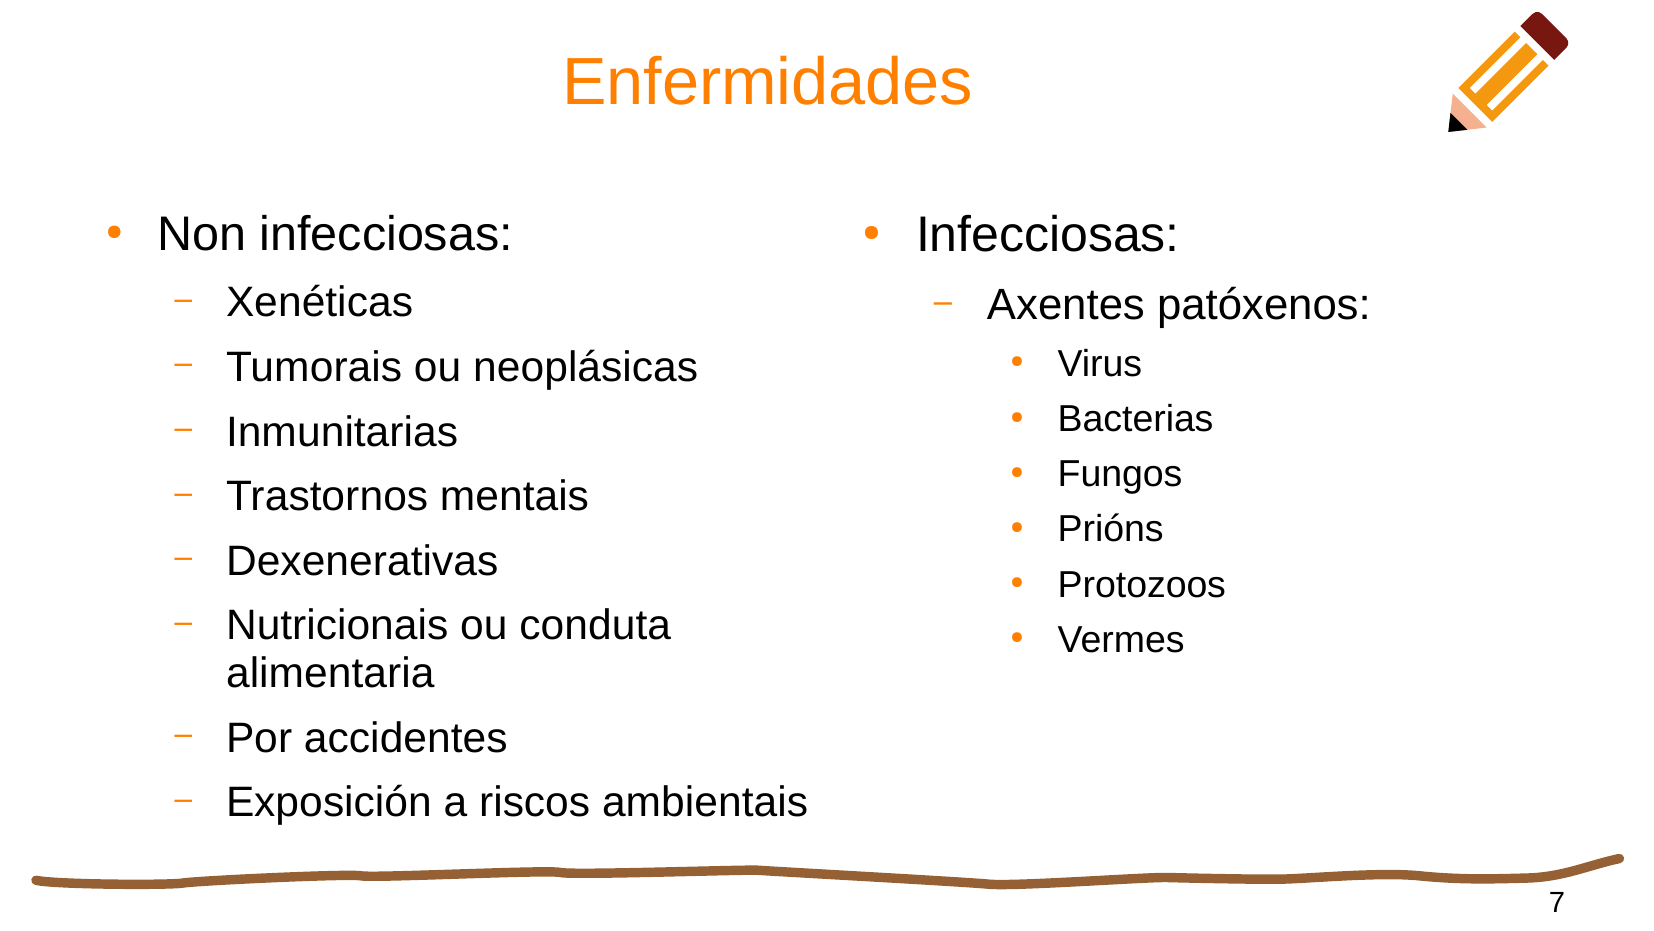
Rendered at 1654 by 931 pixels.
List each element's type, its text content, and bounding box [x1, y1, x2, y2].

title Enfermidades [88, 29, 1447, 133]
list Infecciosas: Axentes patóxenos: Virus Bacterias Fungos Prións Protozoos Vermes [845, 206, 1566, 857]
list Non infecciosas: Xenéticas Tumorais ou neoplásicas Inmunitarias Trastornos mentais Dexenerativas Nutricionais ou conduta alimentaria Por accidentes Exposición a riscos ambientais [88, 206, 809, 857]
